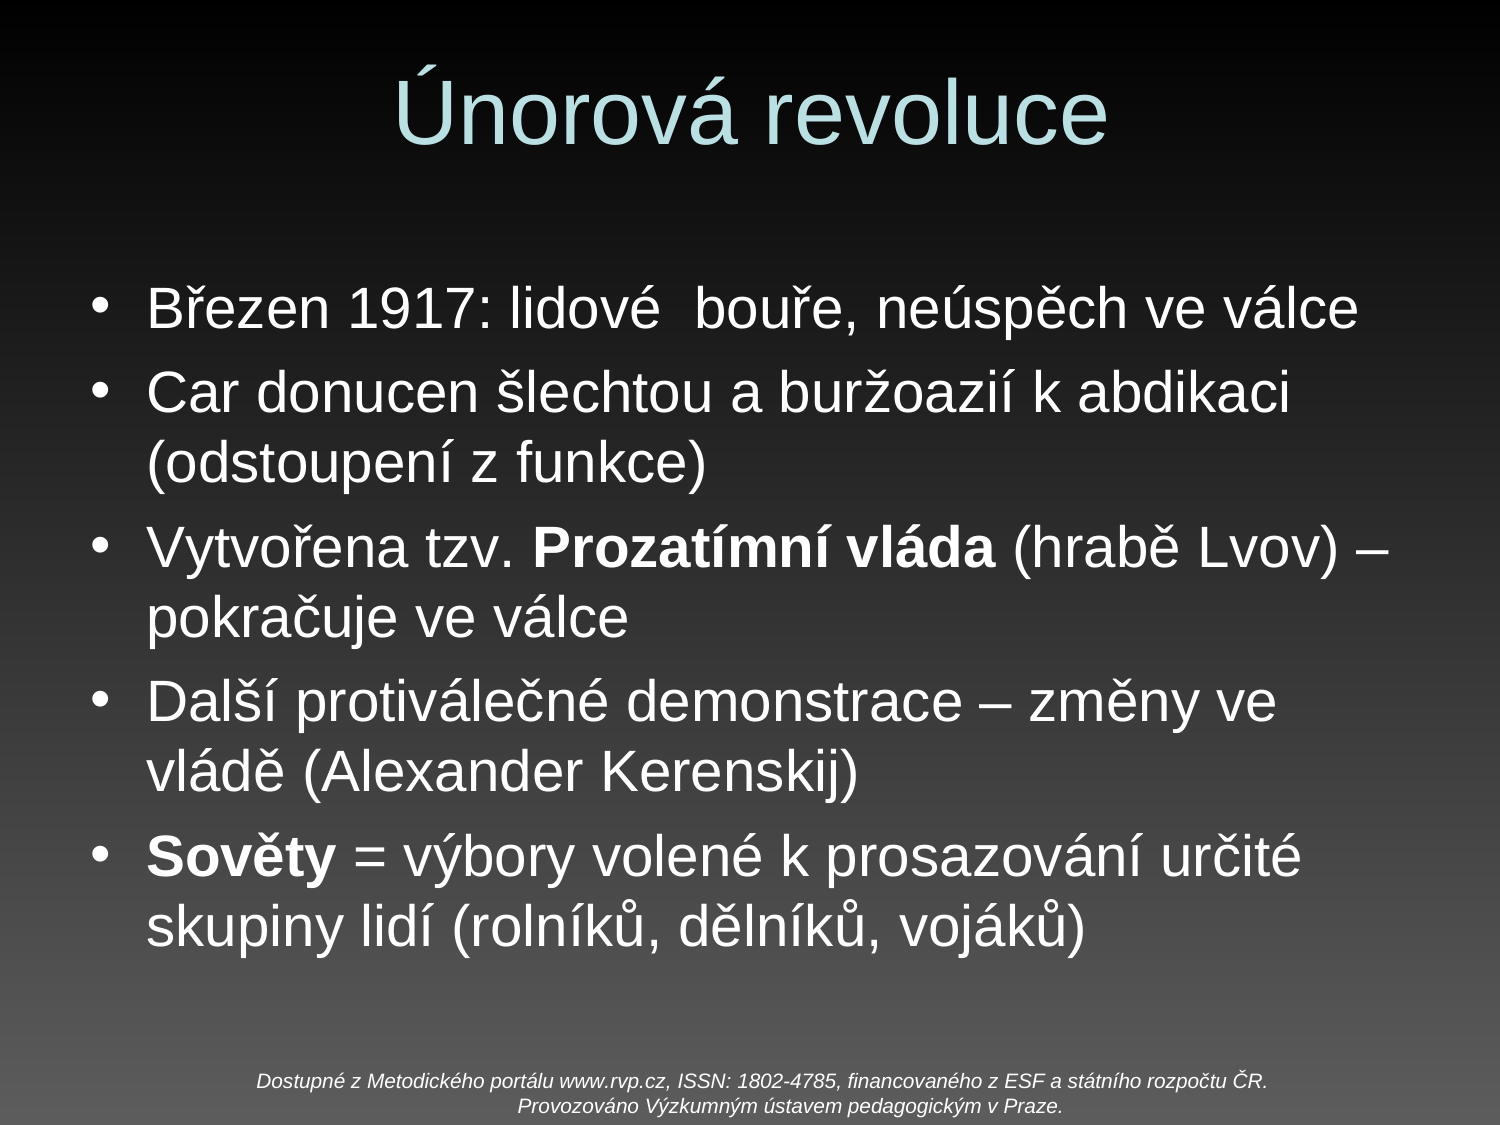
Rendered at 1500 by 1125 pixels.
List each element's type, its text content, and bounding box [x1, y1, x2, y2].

list Březen 1917: lidové bouře, neúspěch ve válce Car donucen šlechtou a buržoazií k abdikaci (odstoupení z funkce) Vytvořena tzv. Prozatímní vláda (hrabě Lvov) – pokračuje ve válce Další protiválečné demonstrace – změny ve vládě (Alexander Kerenskij) Sověty = výbory volené k prosazování určité skupiny lidí (rolníků, dělníků, vojáků) [75, 262, 1426, 1125]
title Únorová revoluce [76, 30, 1427, 186]
text_box Dostupné z Metodického portálu www.rvp.cz, ISSN: 1802-4785, financovaného z ESF a státního rozpočtu ČR. Provozováno Výzkumným ústavem pedagogickým v Praze. [185, 1059, 1346, 1125]
